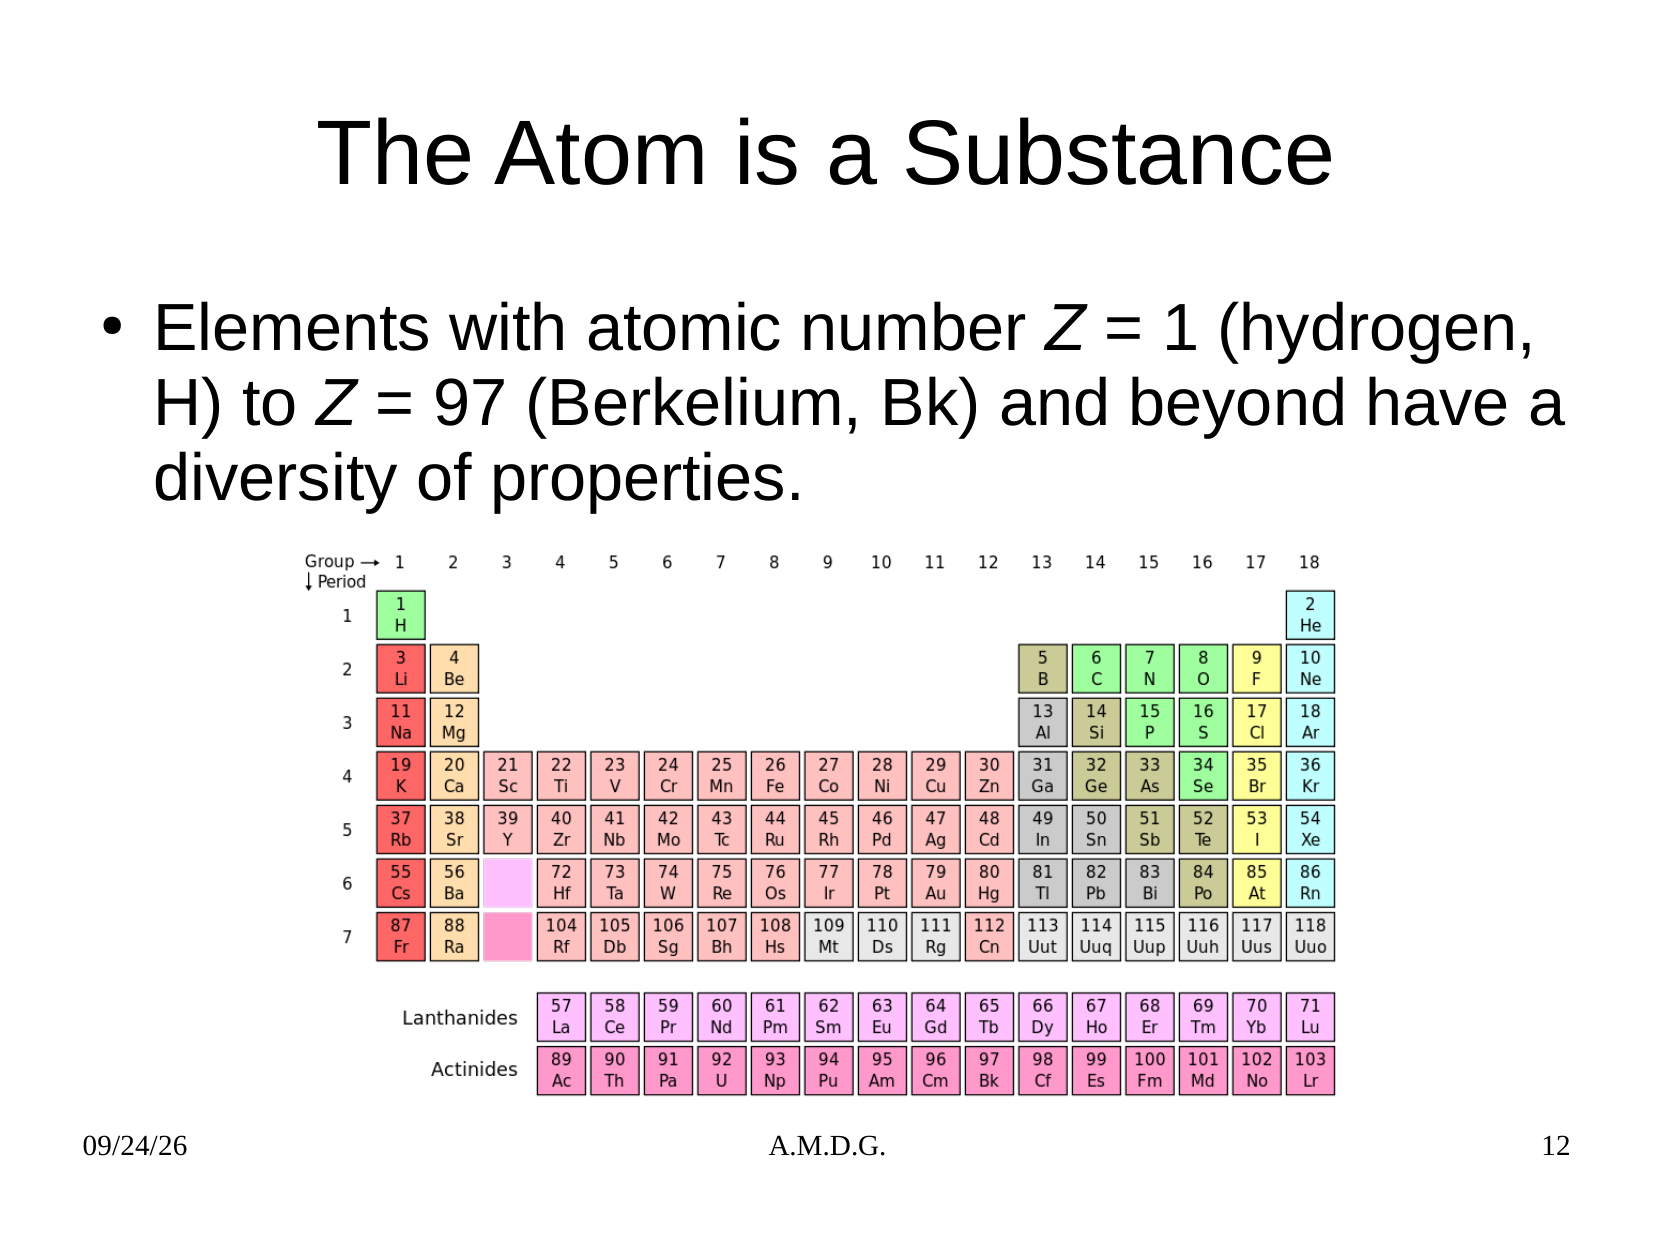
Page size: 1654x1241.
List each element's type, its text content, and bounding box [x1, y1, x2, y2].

title The Atom is a Substance [82, 49, 1571, 257]
list Elements with atomic number Z = 1 (hydrogen, H) to Z = 97 (Berkelium, Bk) and beyond have a diversity of properties. [82, 290, 1571, 1109]
picture [292, 518, 1362, 1121]
